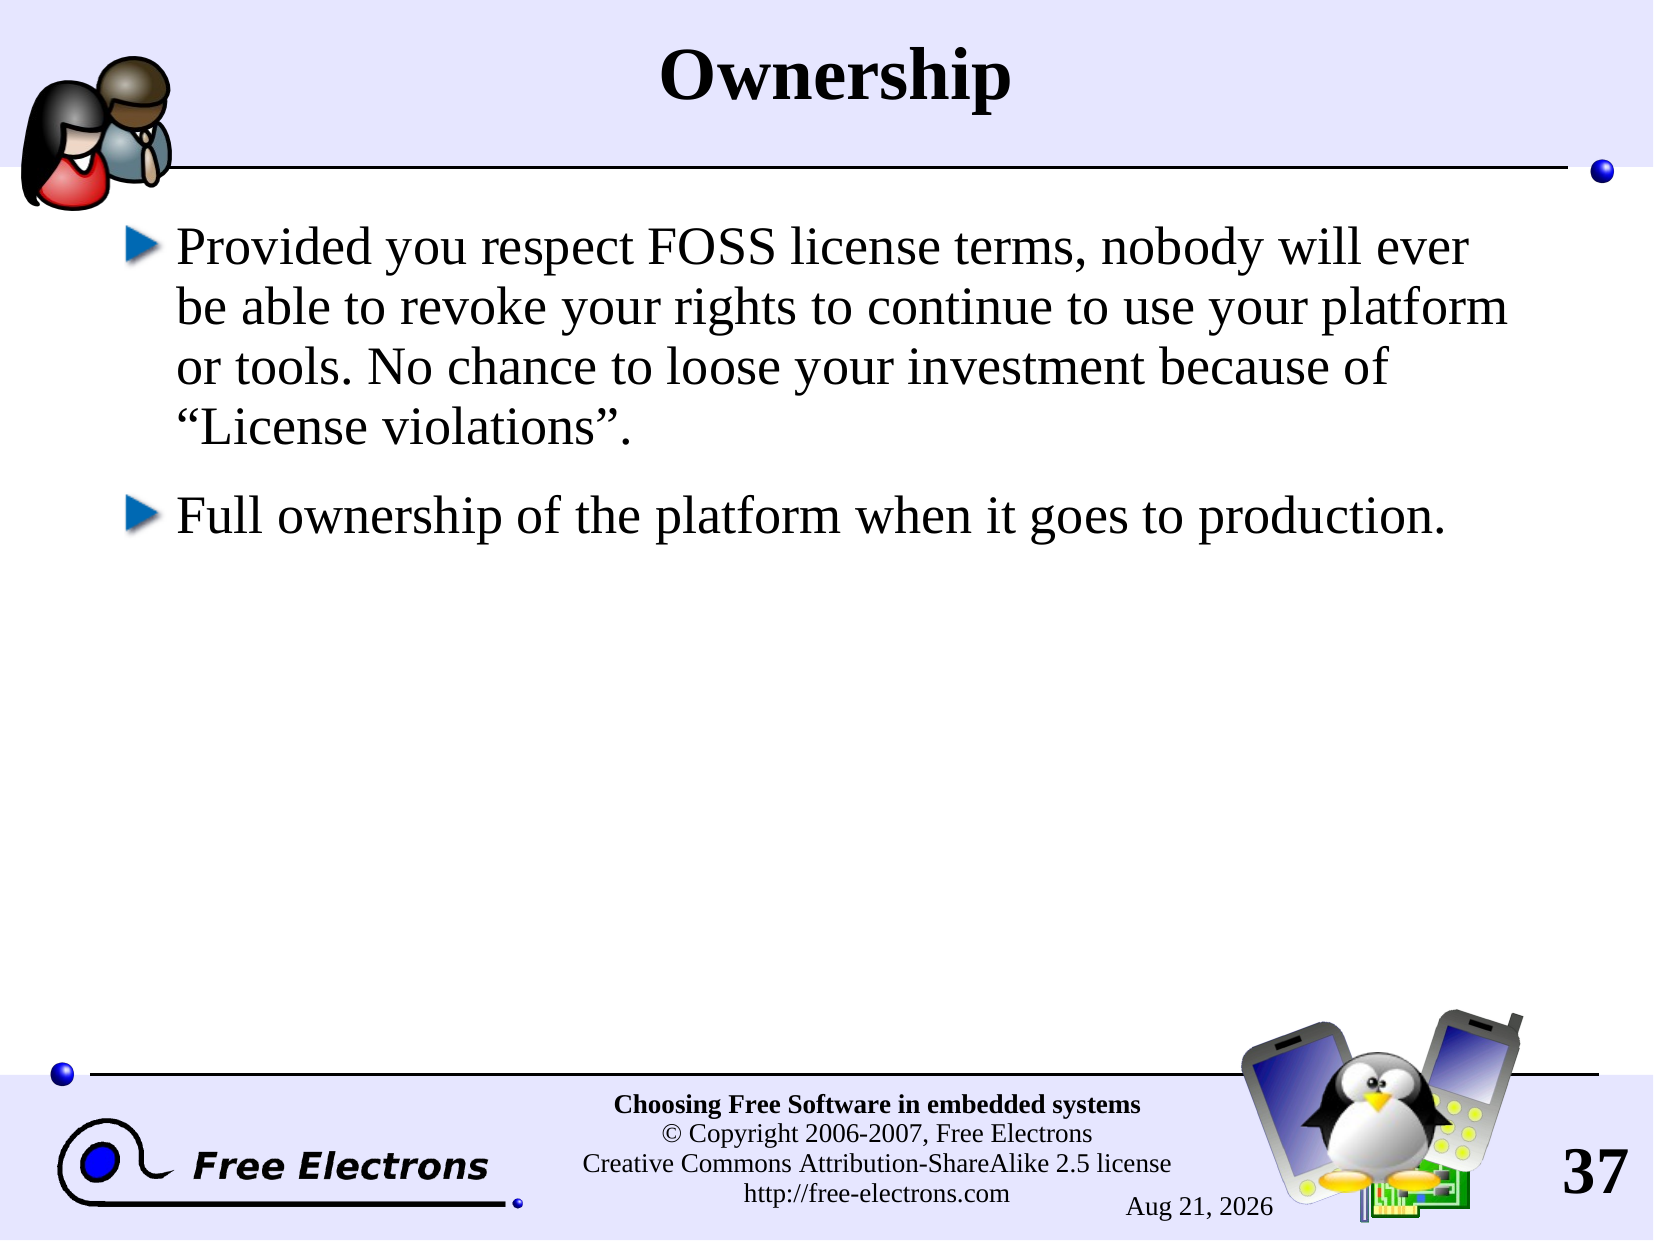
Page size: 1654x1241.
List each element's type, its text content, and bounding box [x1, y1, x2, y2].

list Provided you respect FOSS license terms, nobody will ever be able to revoke your rights to continue to use your platform or tools. No chance to loose your investment because of “License violations”. Full ownership of the platform when it goes to production. [105, 216, 1518, 1066]
picture [21, 56, 172, 211]
picture [50, 1107, 527, 1216]
picture [1231, 1007, 1538, 1240]
title Ownership [33, 25, 1604, 124]
